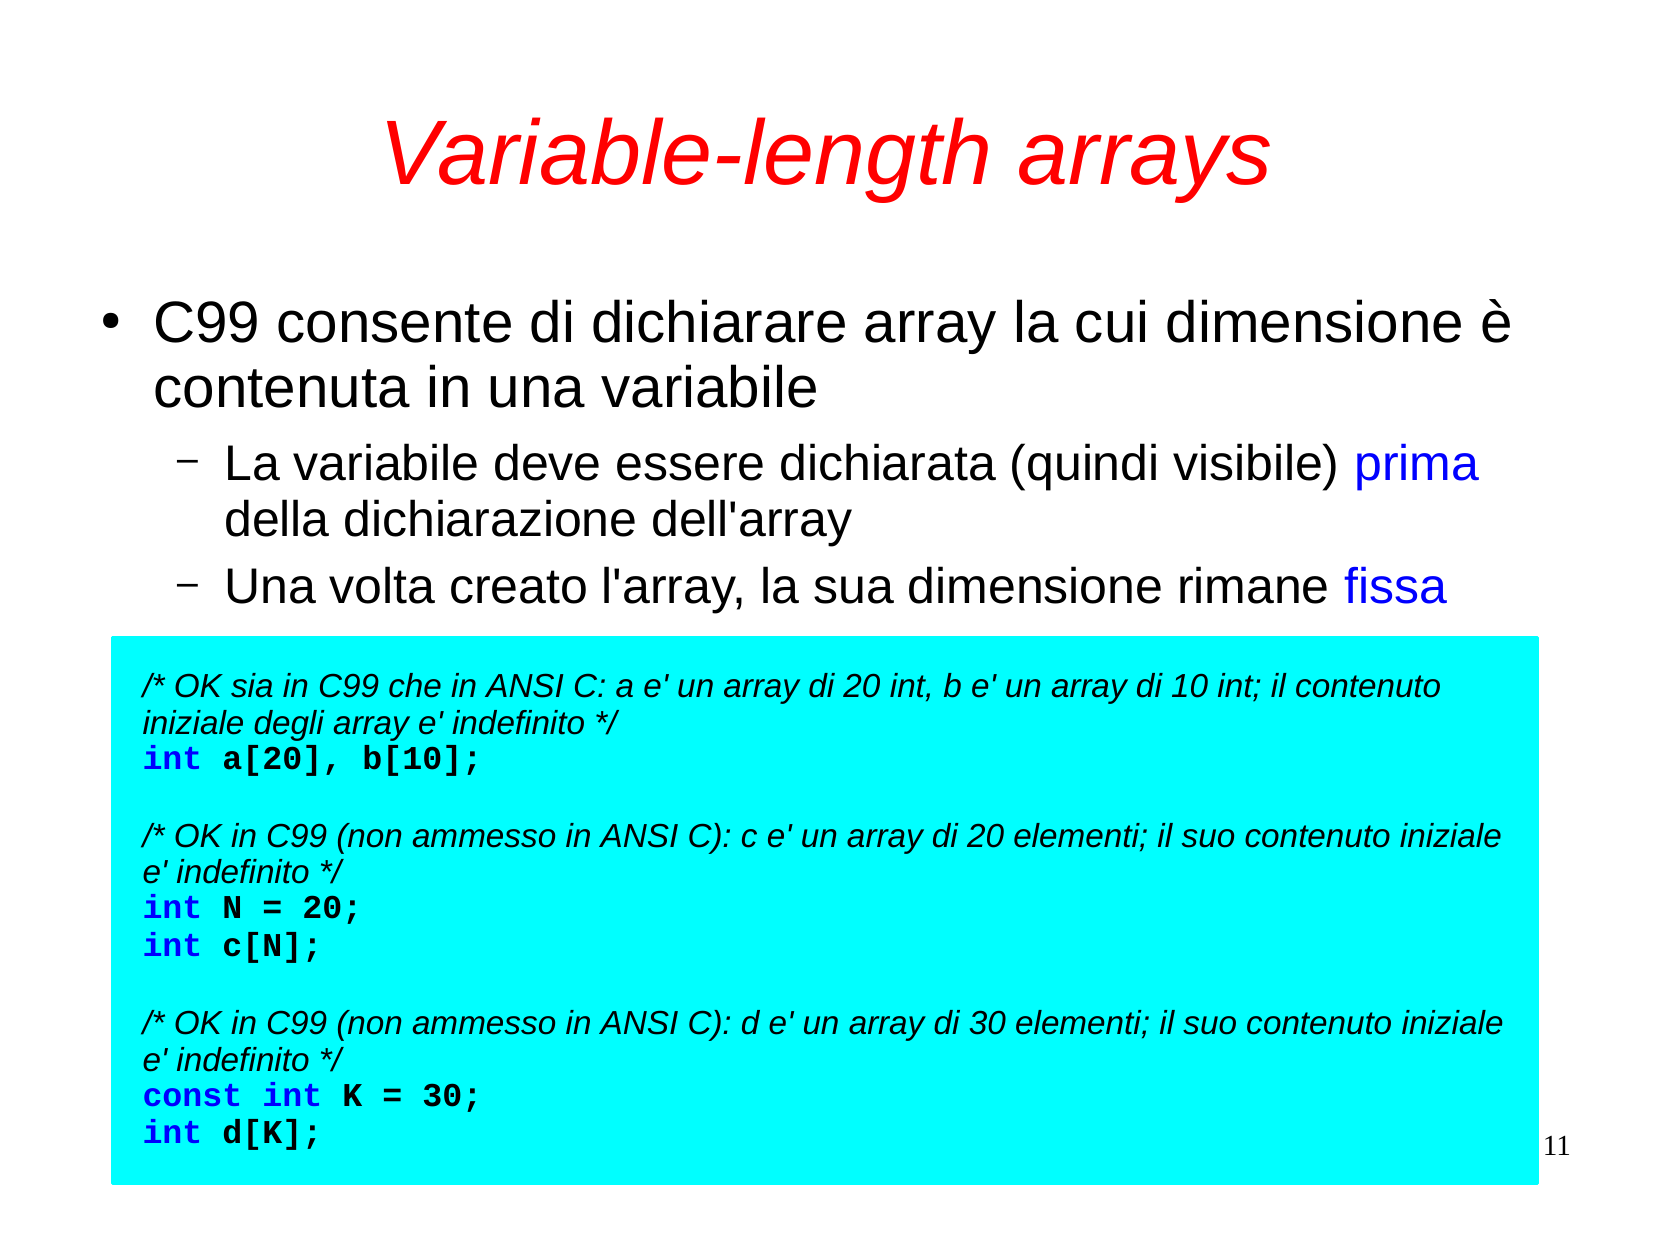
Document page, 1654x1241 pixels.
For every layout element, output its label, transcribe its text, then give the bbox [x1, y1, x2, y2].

text_box /* OK sia in C99 che in ANSI C: a e' un array di 20 int, b e' un array di 10 int; il contenuto iniziale degli array e' indefinito */ int a[20], b[10]; /* OK in C99 (non ammesso in ANSI C): c e' un array di 20 elementi; il suo contenuto iniziale e' indefinito */ int N = 20; int c[N]; /* OK in C99 (non ammesso in ANSI C): d e' un array di 30 elementi; il suo contenuto iniziale e' indefinito */ const int K = 30; int d[K]; [112, 637, 1538, 1184]
title Variable-length arrays [82, 49, 1571, 257]
list C99 consente di dichiarare array la cui dimensione è contenuta in una variabile La variabile deve essere dichiarata (quindi visibile) prima della dichiarazione dell'array Una volta creato l'array, la sua dimensione rimane fissa [82, 290, 1571, 1109]
